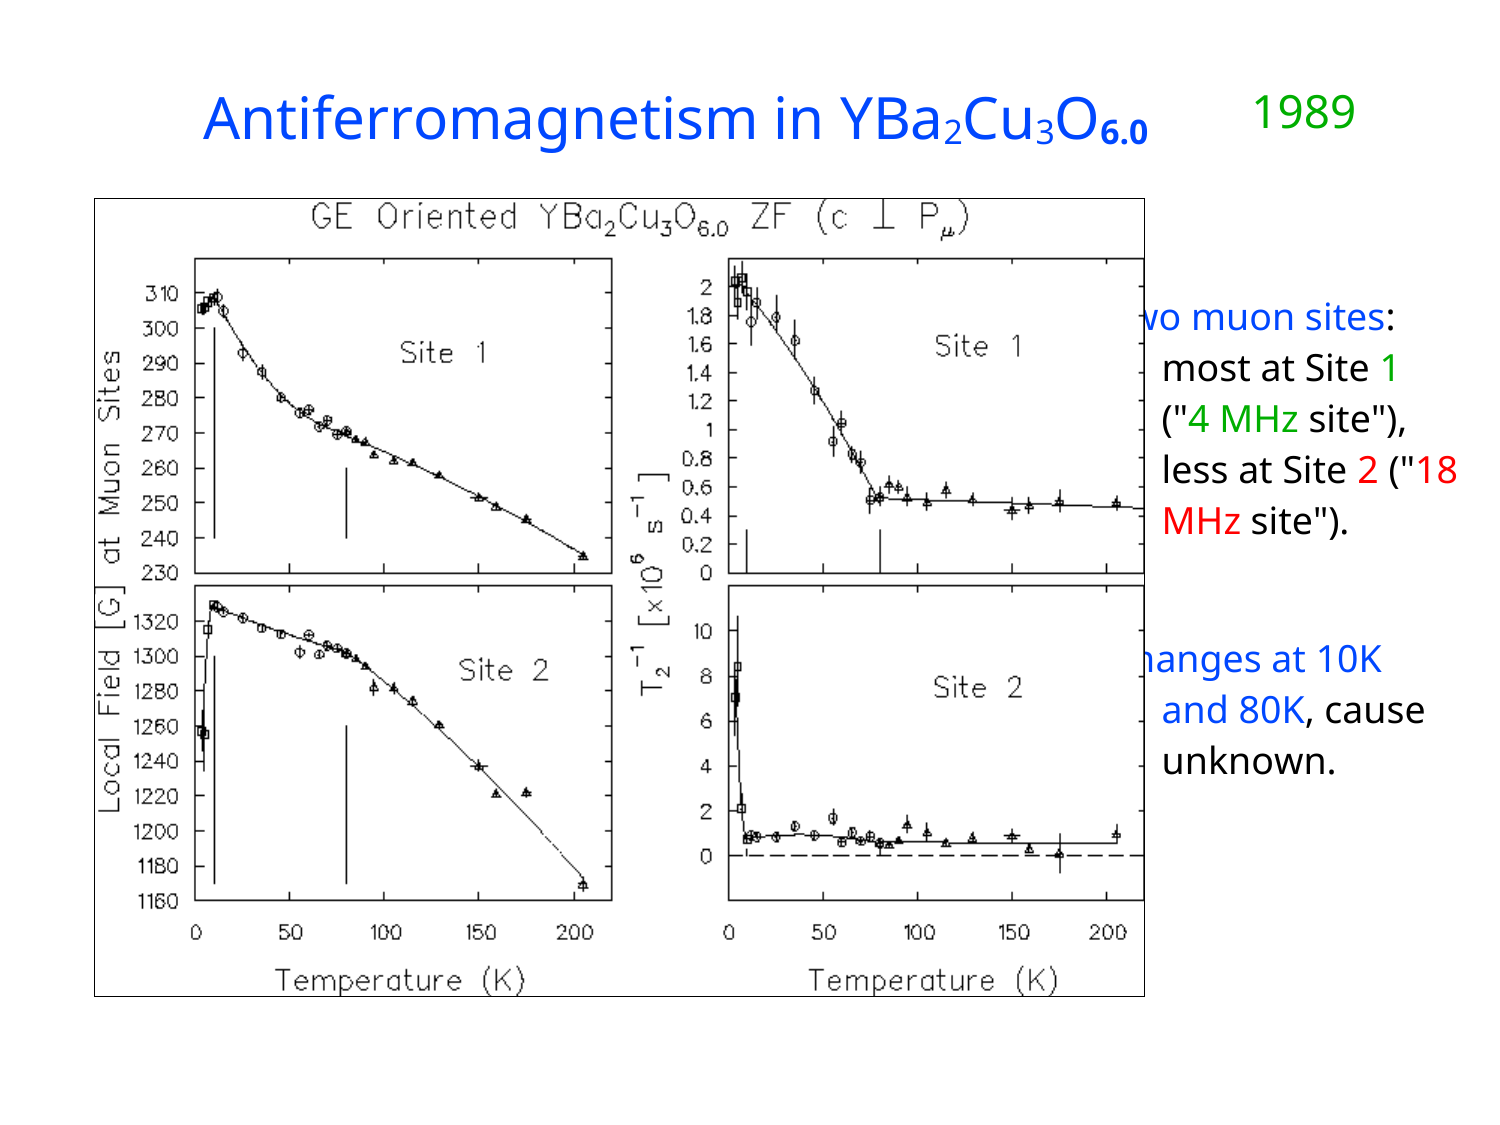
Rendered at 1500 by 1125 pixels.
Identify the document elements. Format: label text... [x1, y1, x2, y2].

picture [94, 198, 1145, 997]
text_box 1989 [1251, 74, 1356, 139]
title Antiferromagnetism in YBa2Cu3O6.0 [9, 47, 1343, 186]
list Two muon sites: most at Site 1 ("4 MHz site"), less at Site 2 ("18 MHz site"). Changes at 10K and 80K, cause unknown. [1145, 290, 1459, 938]
